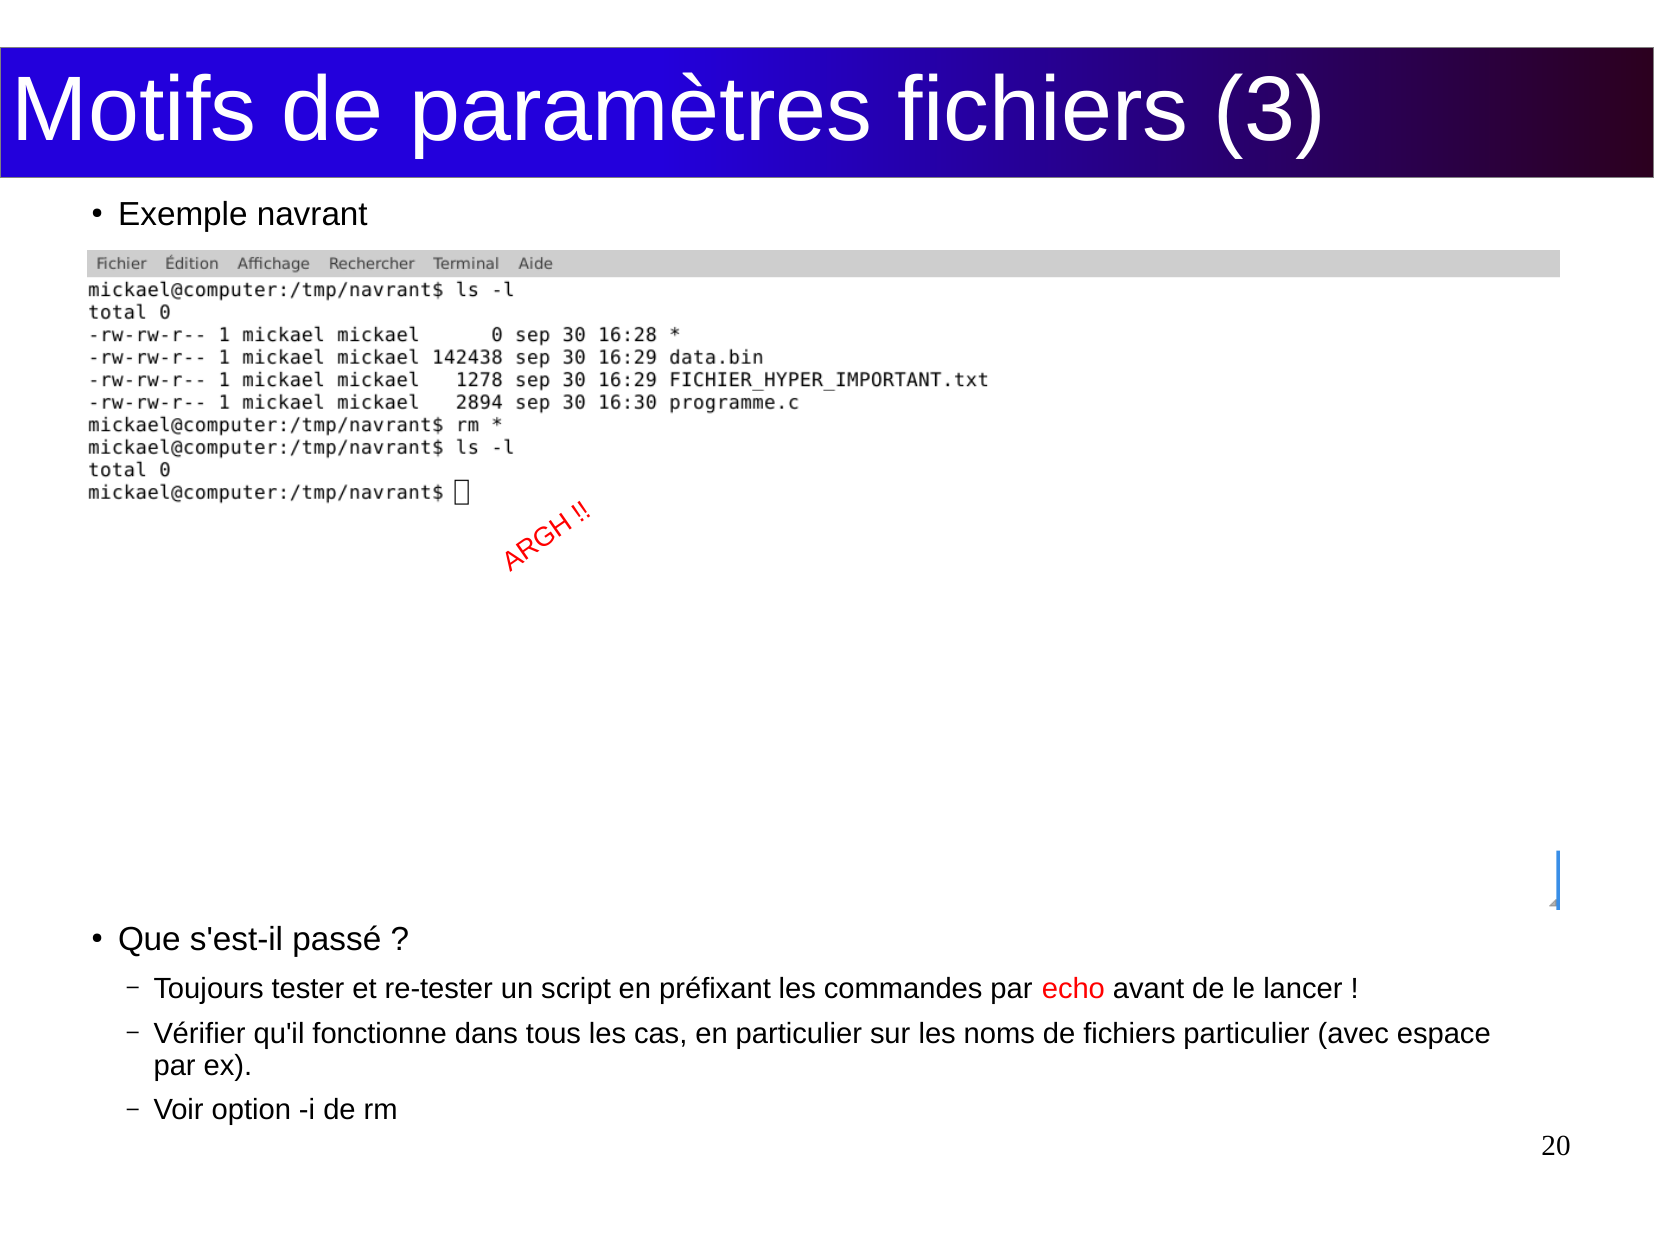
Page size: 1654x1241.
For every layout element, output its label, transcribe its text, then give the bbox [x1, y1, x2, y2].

text_box ARGH !! [479, 480, 613, 592]
title Motifs de paramètres fichiers (3) [11, 5, 1642, 213]
list Exemple navrant Que s'est-il passé ? Toujours tester et re-tester un script en préfixant les commandes par echo avant de le lancer ! Vérifier qu'il fonctionne dans tous les cas, en particulier sur les noms de fichiers particulier (avec espace par ex). Voir option -i de rm [82, 195, 1538, 1146]
picture [87, 250, 1560, 910]
